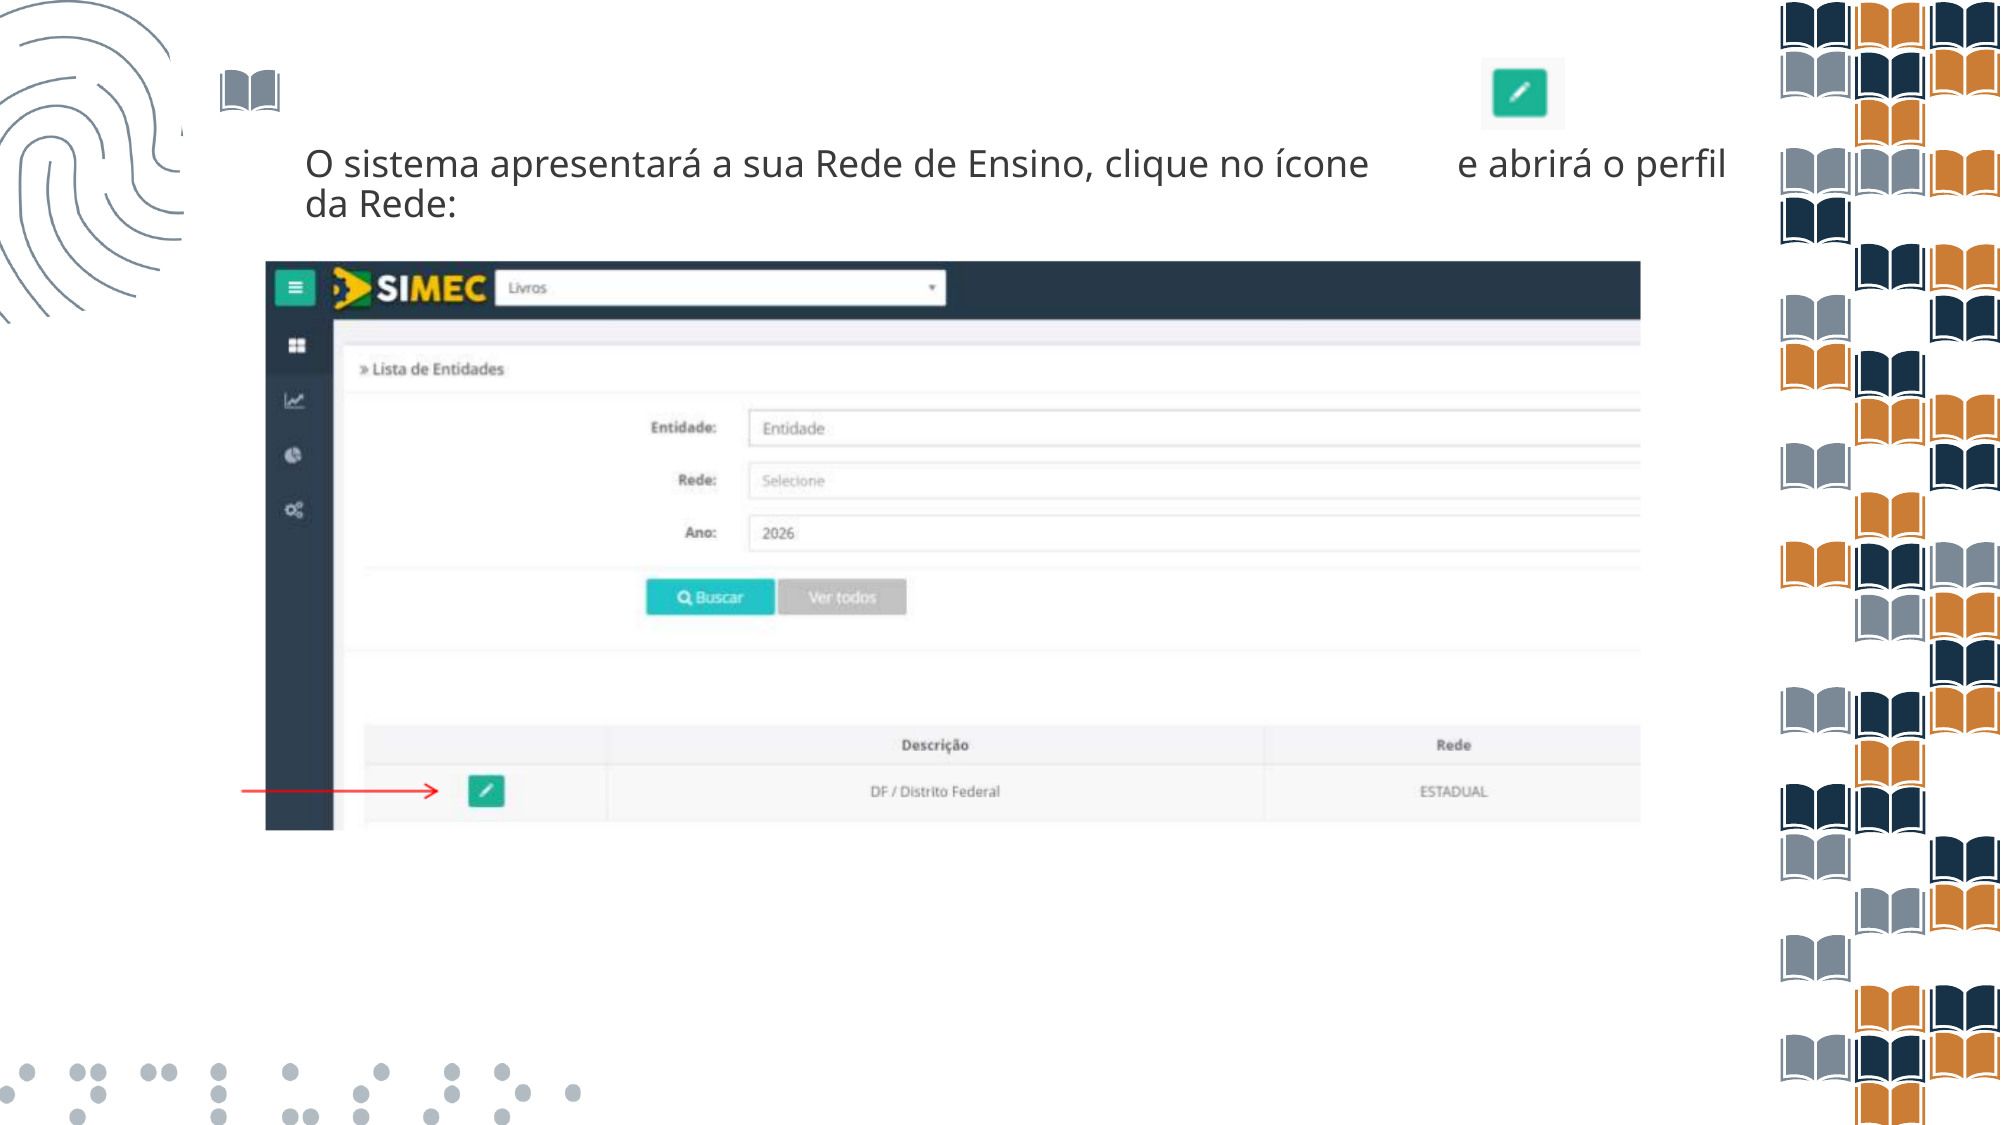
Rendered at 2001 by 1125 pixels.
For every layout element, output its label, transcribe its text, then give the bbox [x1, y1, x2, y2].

text_box [1780, 1032, 1851, 1082]
text_box [1855, 983, 1926, 1125]
text_box [1929, 147, 2000, 198]
text_box [1929, 392, 2000, 492]
text_box [1780, 0, 1851, 99]
text_box [0, 1063, 581, 1125]
text_box [1780, 145, 1851, 245]
text_box [1780, 539, 1851, 589]
text_box [1780, 932, 1851, 983]
text_box [1780, 292, 1851, 392]
text_box [1780, 781, 1851, 882]
text_box [1929, 293, 2000, 343]
text_box [1929, 539, 2000, 735]
text_box [1855, 541, 1926, 591]
text_box [1855, 885, 1926, 936]
picture [234, 244, 1648, 845]
text_box [1855, 0, 1926, 197]
text_box [1855, 592, 1926, 643]
text_box [220, 67, 280, 113]
text_box [1780, 440, 1851, 491]
text_box [1855, 490, 1926, 540]
text_box [1929, 0, 2000, 97]
text_box [1929, 834, 2000, 932]
text_box [1855, 241, 1926, 292]
text_box [1855, 689, 1926, 835]
text_box [1929, 242, 2000, 292]
text_box [1855, 348, 1926, 447]
text_box [1780, 684, 1851, 735]
text_box [0, 0, 210, 326]
text_box O sistema apresentará a sua Rede de Ensino, clique no ícone e abrirá o perfil da Rede: [289, 41, 1766, 260]
text_box [1929, 983, 2000, 1081]
picture [1481, 56, 1565, 130]
